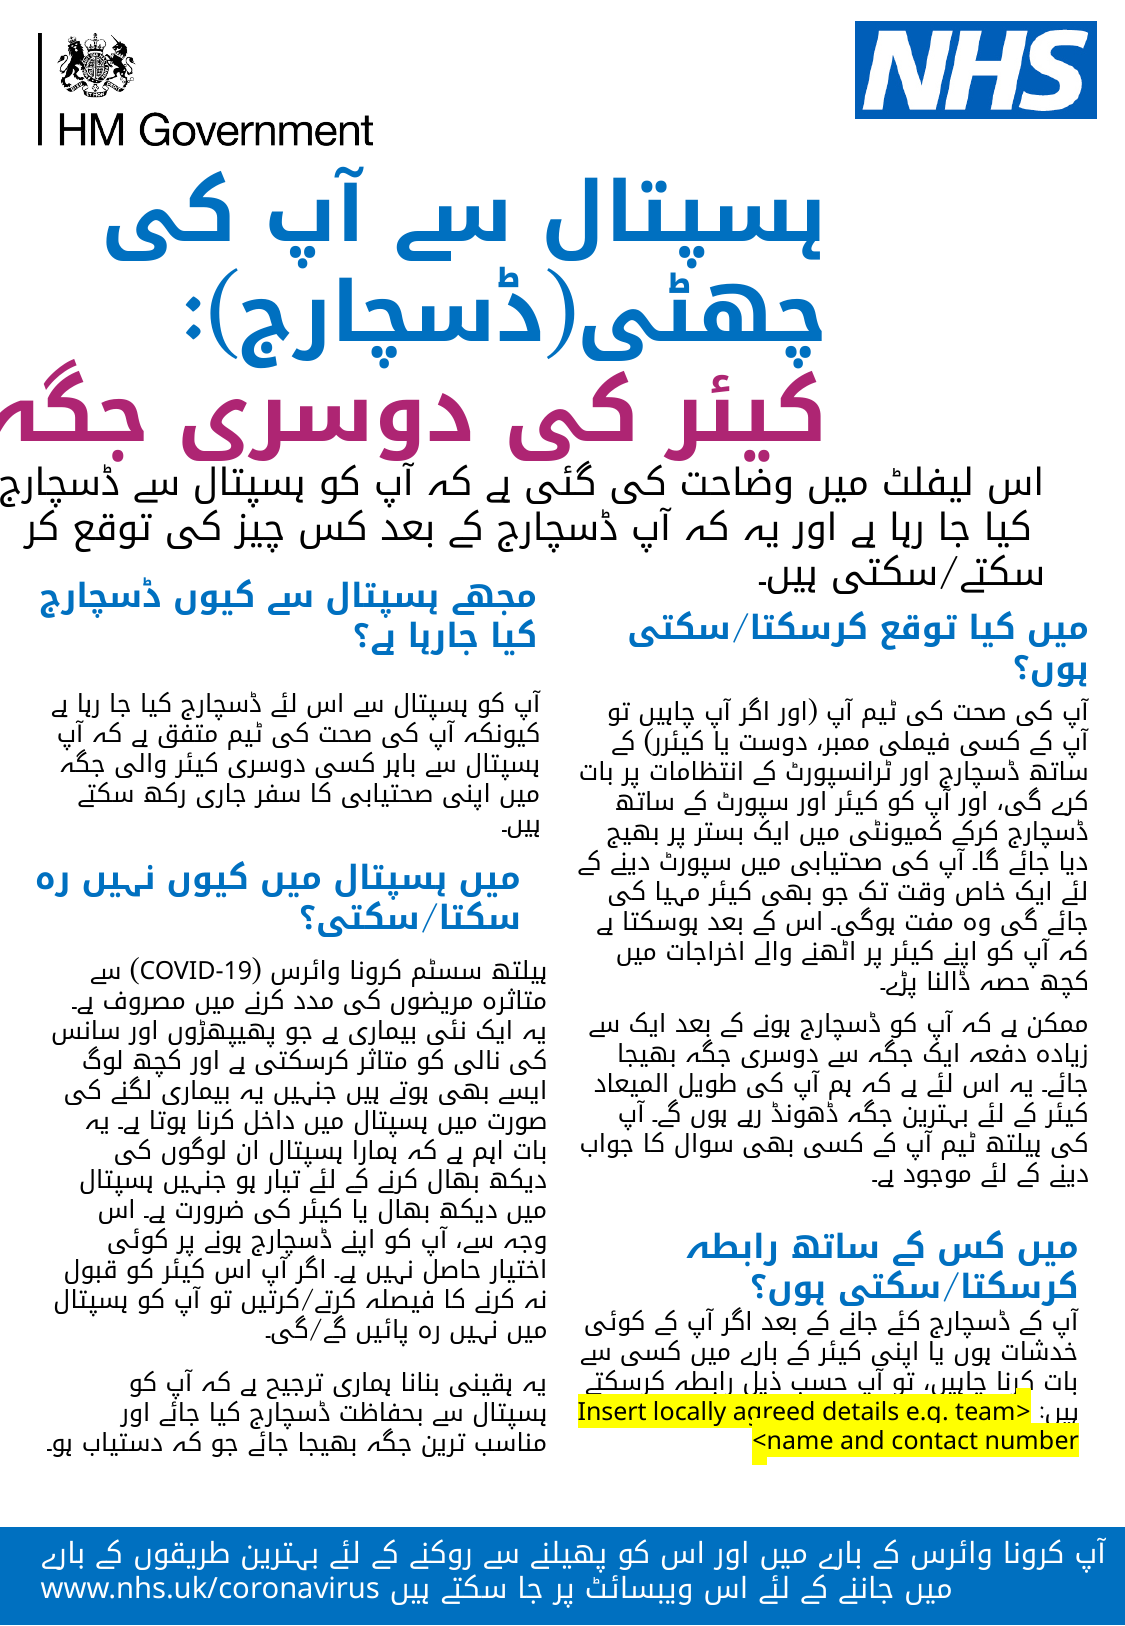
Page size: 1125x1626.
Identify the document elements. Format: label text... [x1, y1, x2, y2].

text_box اس لیفلٹ میں وضاحت کی گئی ہے کہ آپ کو ہسپتال سے ڈسچارج کیا جا رہا ہے اور یہ کہ آپ ڈسچارج کے بعد کس چیز کی توقع کر سکتے/سکتی ہیں۔ [0, 450, 1125, 602]
text_box آپ کو ہسپتال سے اس لئے ڈسچارج کیا جا رہا ہے کیونکہ آپ کی صحت کی ٹیم متفق ہے کہ آپ ہسپتال سے باہر کسی دوسری کیئر والی جگہ میں اپنی صحتیابی کا سفر جاری رکھ سکتے ہیں۔ [36, 680, 564, 845]
text_box ہسپتال سے آپ کی چھٹی(ڈسچارج): کیئر کی دوسری جگہ [0, 150, 1088, 450]
text_box ہیلتھ سسٹم کرونا وائرس (COVID-19) سے متاثرہ مریضوں کی مدد کرنے میں مصروف ہے۔ یہ ایک نئی بیماری ہے جو پھیپھڑوں اور سانس کی نالی کو متاثر کرسکتی ہے اور کچھ لوگ ایسے بھی ہوتے ہیں جنہیں یہ بیماری لگنے کی صورت میں ہسپتال میں داخل کرنا ہوتا ہے۔ یہ بات اہم ہے کہ ہمارا ہسپتال ان لوگوں کی دیکھ بھال کرنے کے لئے تیار ہو جنہیں ہسپتال میں دیکھ بھال یا کیئر کی ضرورت ہے۔ اس وجہ سے، آپ کو اپنے ڈسچارج ہونے پر کوئی اختیار حاصل نہیں ہے۔ اگر آپ اس کیئر کو قبول نہ کرنے کا فیصلہ کرتے/کرتیں تو آپ کو ہسپتال میں نہیں رہ پائیں گے/گی۔ یہ ہقینی بنانا ہماری ترجیح ہے کہ آپ کو ہسپتال سے بحفاظت ڈسچارج کیا جائے اور مناسب ترین جگہ بھیجا جائے جو کہ دستیاب ہو۔ [32, 947, 564, 1464]
text_box میں کس کے ساتھ رابطہ کرسکتا/سکتی ہوں؟ آپ کے ڈسچارج کئے جانے کے بعد اگر آپ کے کوئی خدشات ہوں یا اپنی کیئر کے بارے میں کسی سے بات کرنا چاہیں، تو آپ حسب ذیل رابطہ کرسکتے ہیں: <Insert locally agreed details e.g. team name and contact number> [564, 1218, 1109, 1463]
text_box میں کیا توقع کرسکتا/سکتی ہوں؟ آپ کی صحت کی ٹیم آپ (اور اگر آپ چاہیں تو آپ کے کسی فیملی ممبر، دوست یا کیئرر) کے ساتھ ڈسچارج اور ٹرانسپورٹ کے انتظامات پر بات کرے گی، اور آپ کو کیئر اور سپورٹ کے ساتھ ڈسچارج کرکے کمیونٹی میں ایک بستر پر بھیج دیا جائے گا۔ آپ کی صحتیابی میں سپورٹ دینے کے لئے ایک خاص وقت تک جو بھی کیئر مہیا کی جائے گی وہ مفت ہوگی۔ اس کے بعد ہوسکتا ہے کہ آپ کو اپنے کیئر پر اٹھنے والے اخراجات میں کچھ حصہ ڈالنا پڑے۔ ممکن ہے کہ آپ کو ڈسچارج ہونے کے بعد ایک سے زیادہ دفعہ ایک جگہ سے دوسری جگہ بھیجا جائے۔ یہ اس لئے ہے کہ ہم آپ کی طویل المیعاد کیئر کے لئے بہترین جگہ ڈھونڈ رہے ہوں گے۔ آپ کی ہیلتھ ٹیم آپ کے کسی بھی سوال کا جواب دینے کے لئے موجود ہے۔ [562, 602, 1110, 1255]
text_box میں ہسپتال میں کیوں نہیں رہ سکتا/سکتی؟ [20, 849, 567, 974]
text_box مجھے ہسپتال سے کیوں ڈسچارج کیا جارہا ہے؟ [24, 602, 571, 812]
